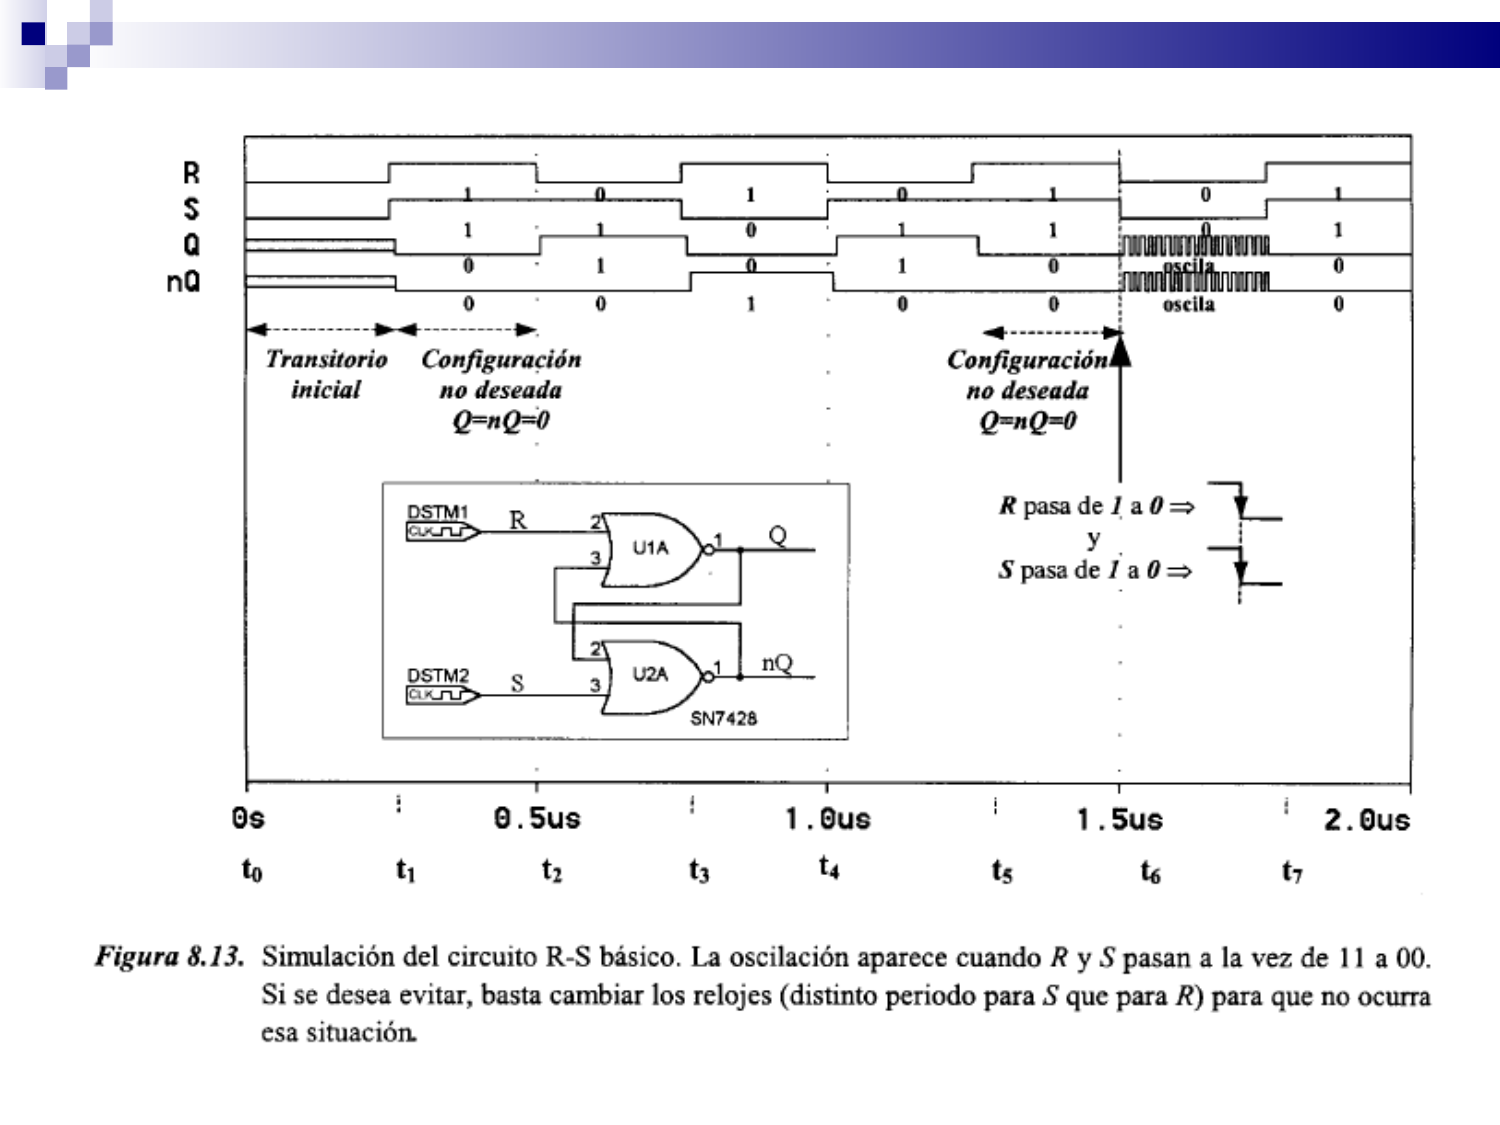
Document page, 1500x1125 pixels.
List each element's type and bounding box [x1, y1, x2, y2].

picture [76, 101, 1471, 1055]
